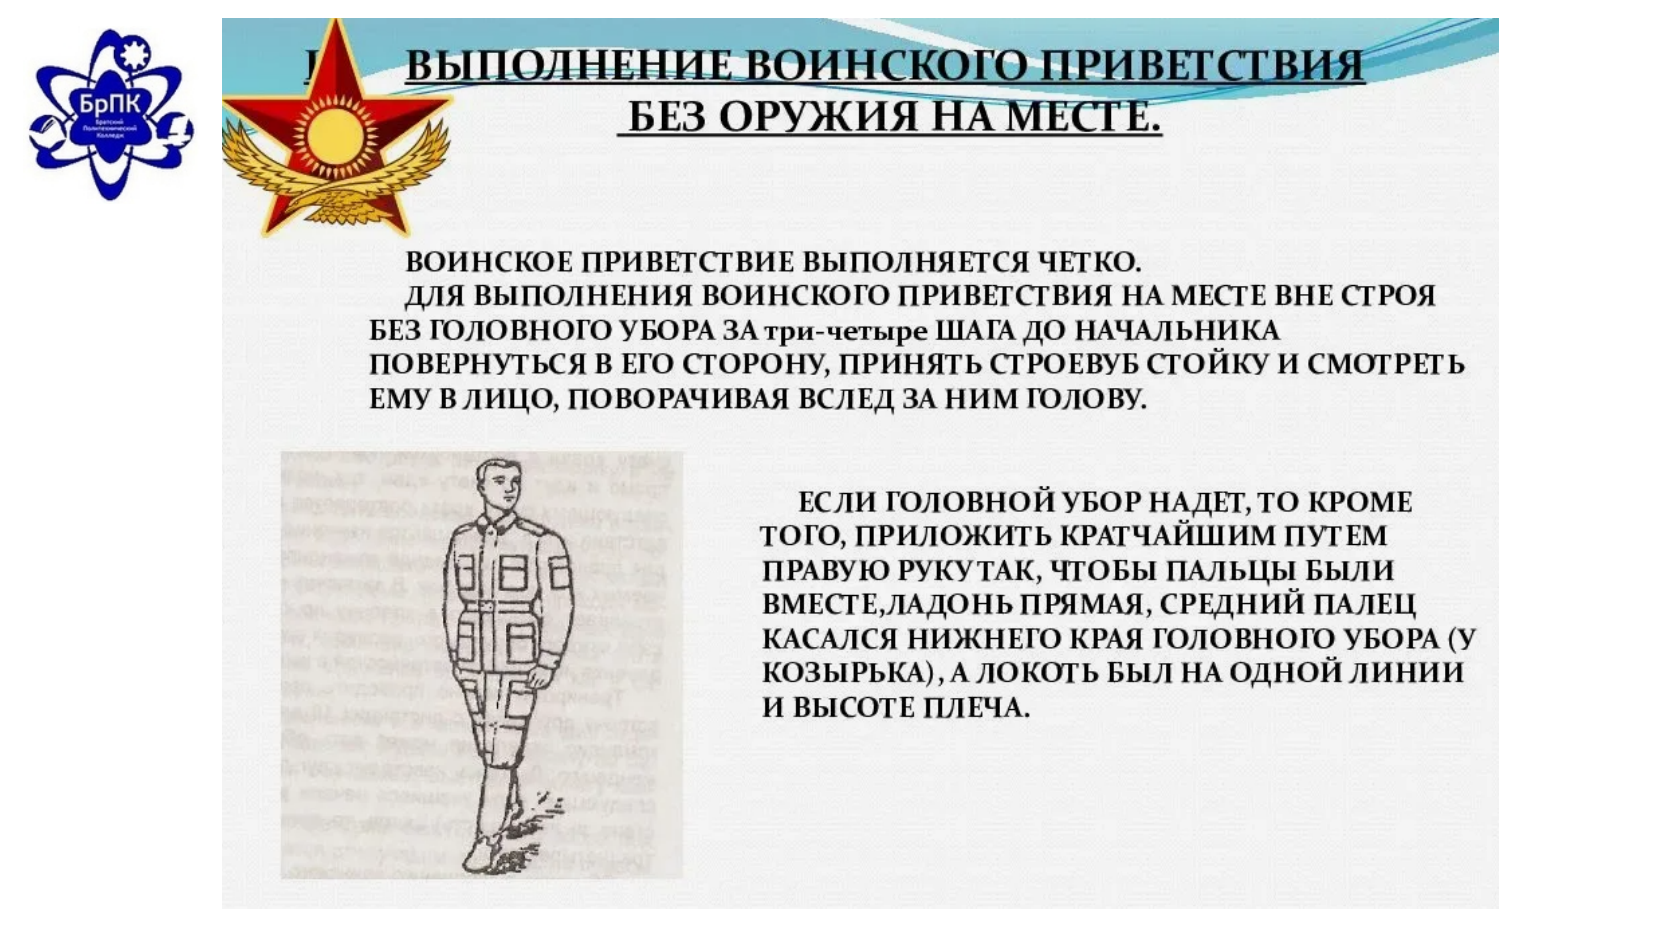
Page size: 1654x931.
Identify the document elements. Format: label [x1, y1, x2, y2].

picture [222, 18, 1499, 909]
picture [23, 26, 200, 204]
